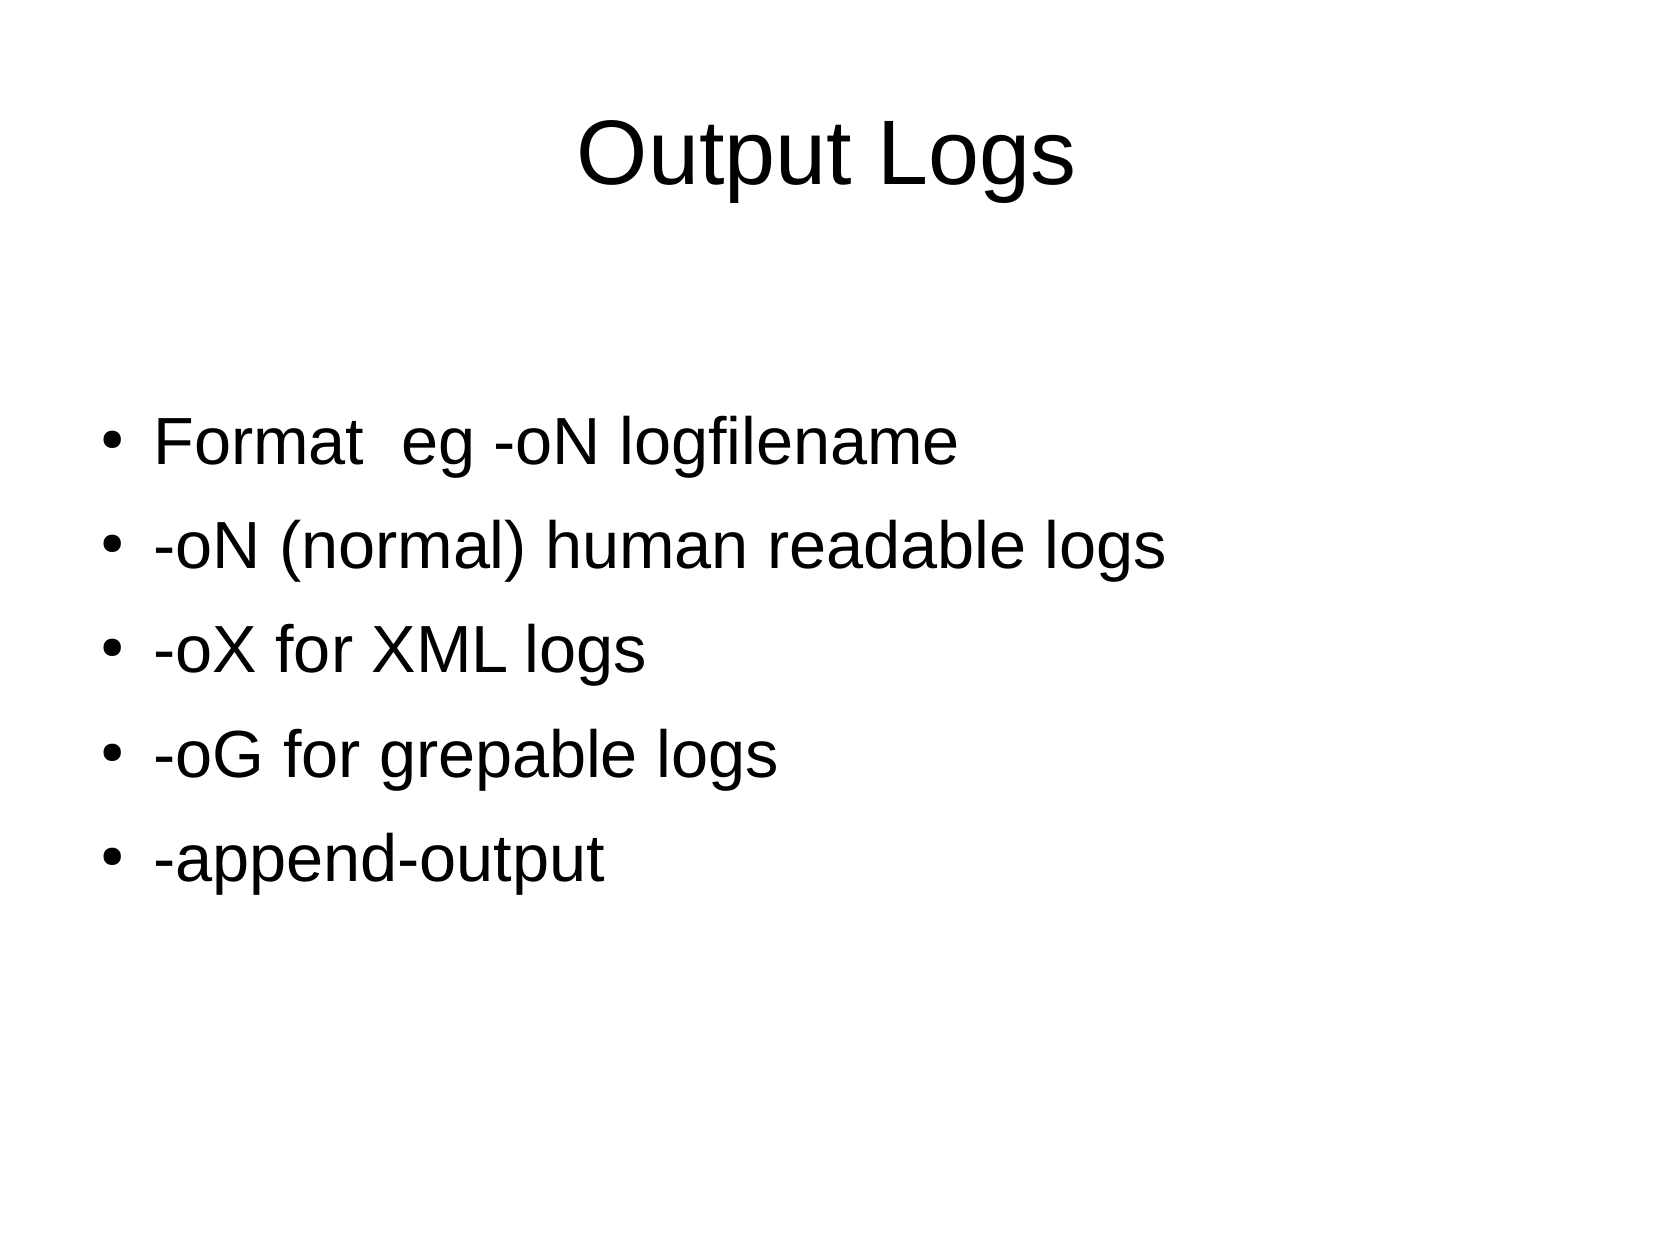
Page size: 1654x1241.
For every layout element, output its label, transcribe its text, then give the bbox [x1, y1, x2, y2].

list Format eg -oN logfilename -oN (normal) human readable logs -oX for XML logs -oG for grepable logs -append-output [82, 290, 1571, 1010]
title Output Logs [82, 49, 1571, 257]
